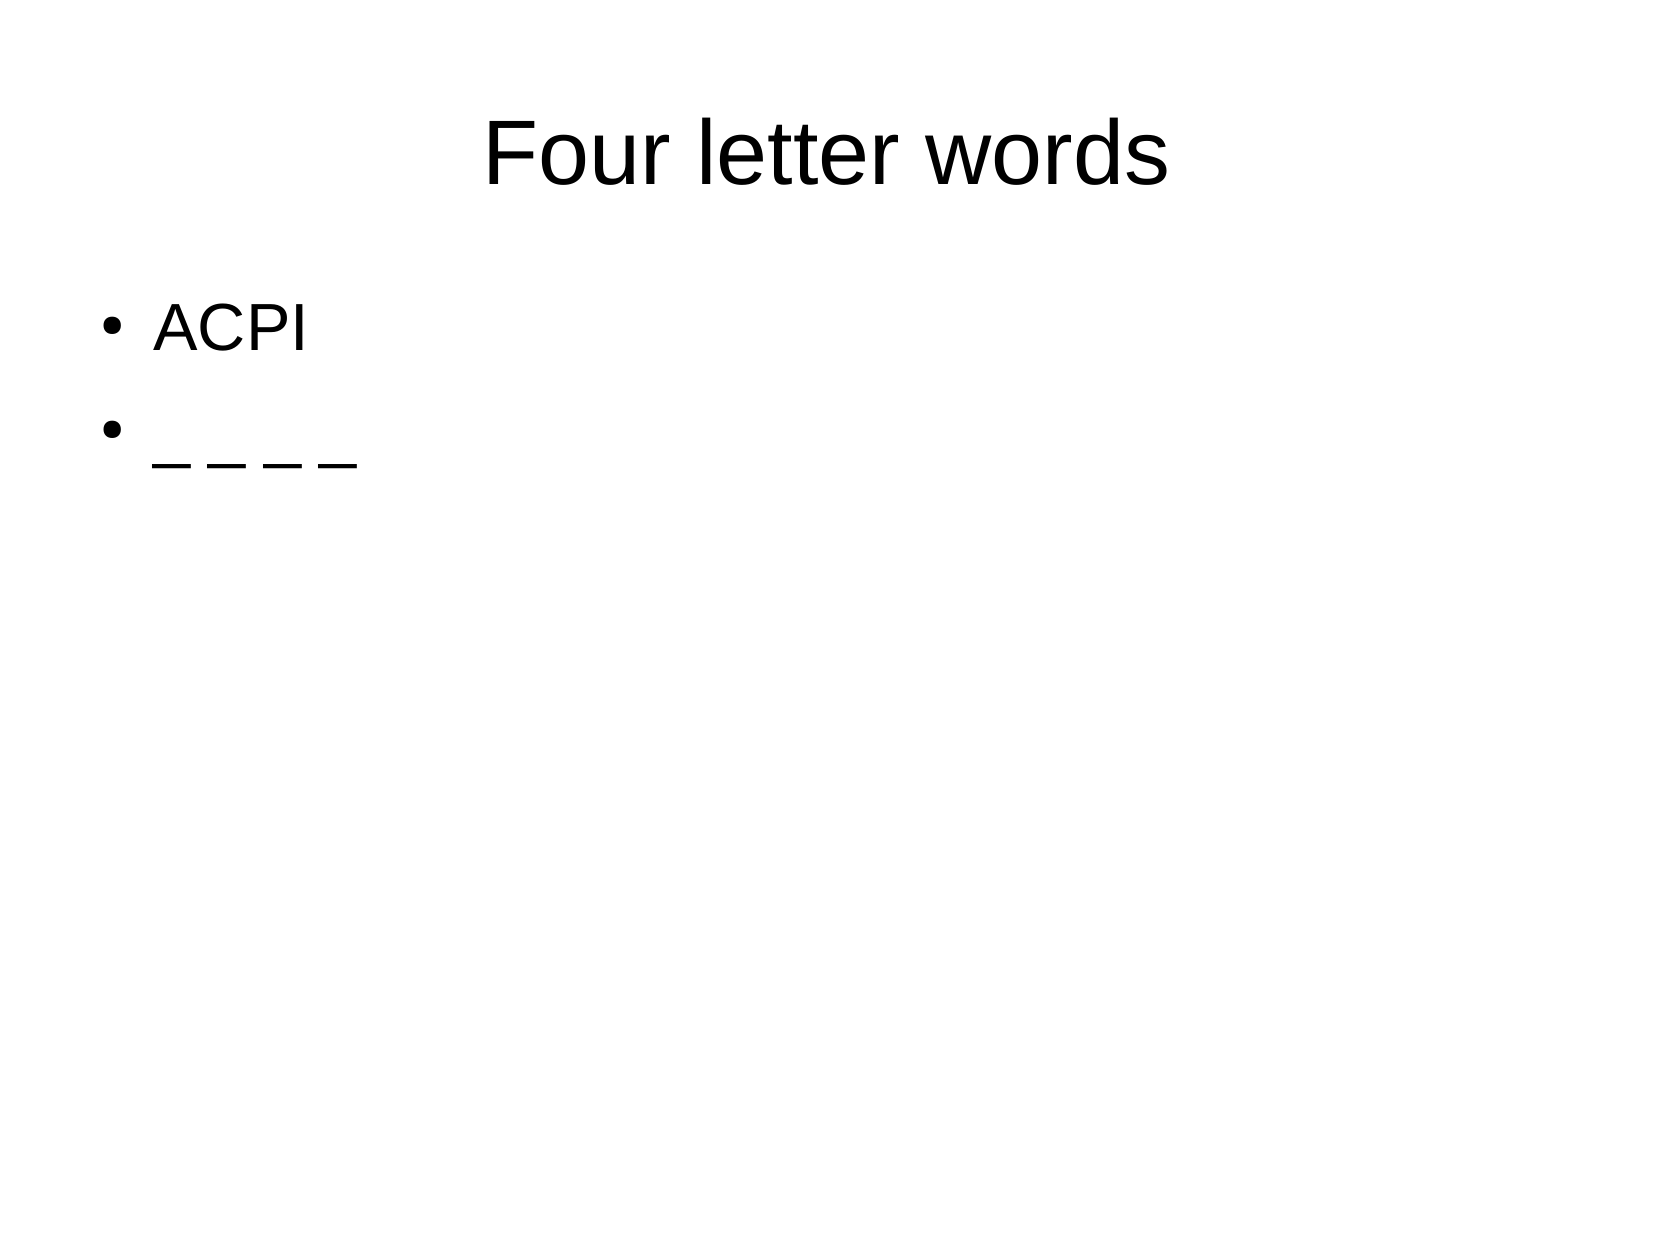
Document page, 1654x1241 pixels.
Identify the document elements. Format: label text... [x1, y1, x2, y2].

title Four letter words [82, 49, 1571, 257]
list ACPI _ _ _ _ [82, 290, 1571, 1010]
